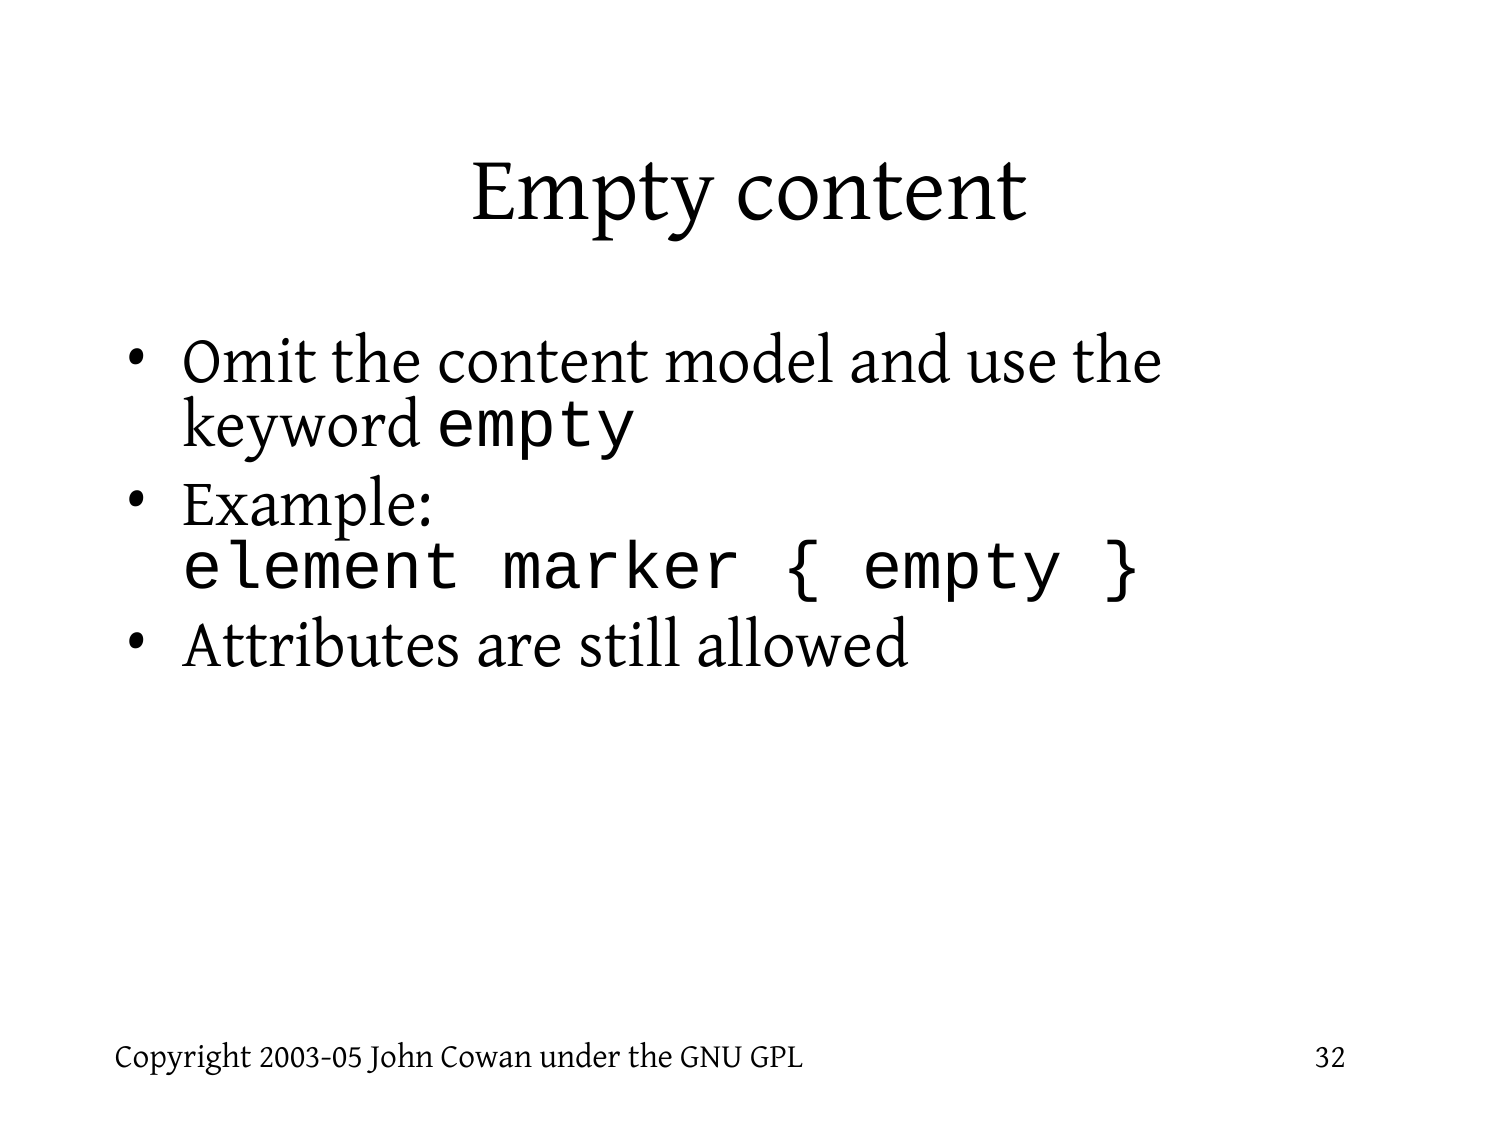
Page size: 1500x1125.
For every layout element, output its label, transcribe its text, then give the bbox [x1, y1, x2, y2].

title Empty content [112, 99, 1388, 288]
list Omit the content model and use the keyword empty Example: element marker { empty } Attributes are still allowed [112, 324, 1388, 1011]
